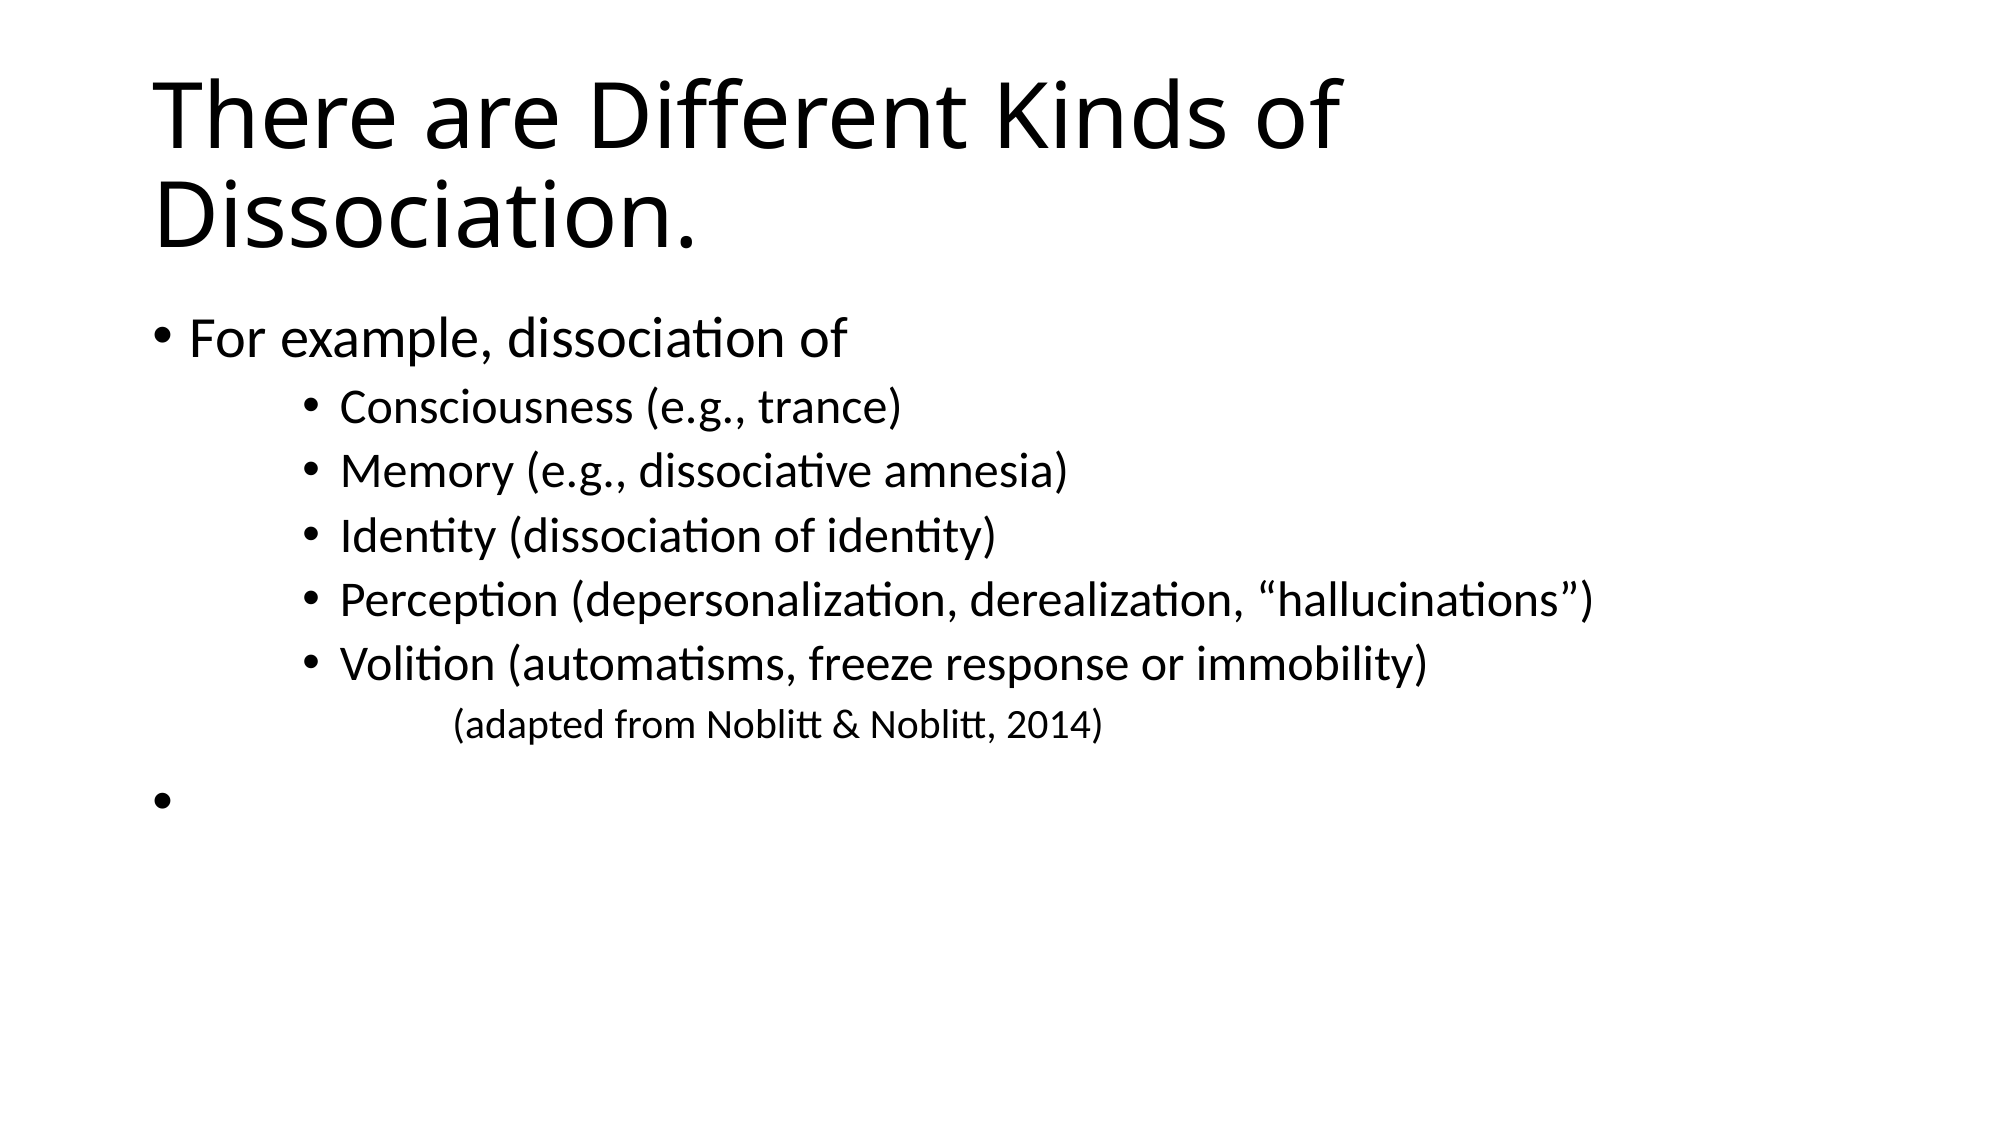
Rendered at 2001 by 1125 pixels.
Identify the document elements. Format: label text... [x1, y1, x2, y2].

list For example, dissociation of Consciousness (e.g., trance) Memory (e.g., dissociative amnesia) Identity (dissociation of identity) Perception (depersonalization, derealization, “hallucinations”) Volition (automatisms, freeze response or immobility) (adapted from Noblitt & Noblitt, 2014) [137, 299, 1863, 1014]
title There are Different Kinds of Dissociation. [137, 59, 1863, 278]
